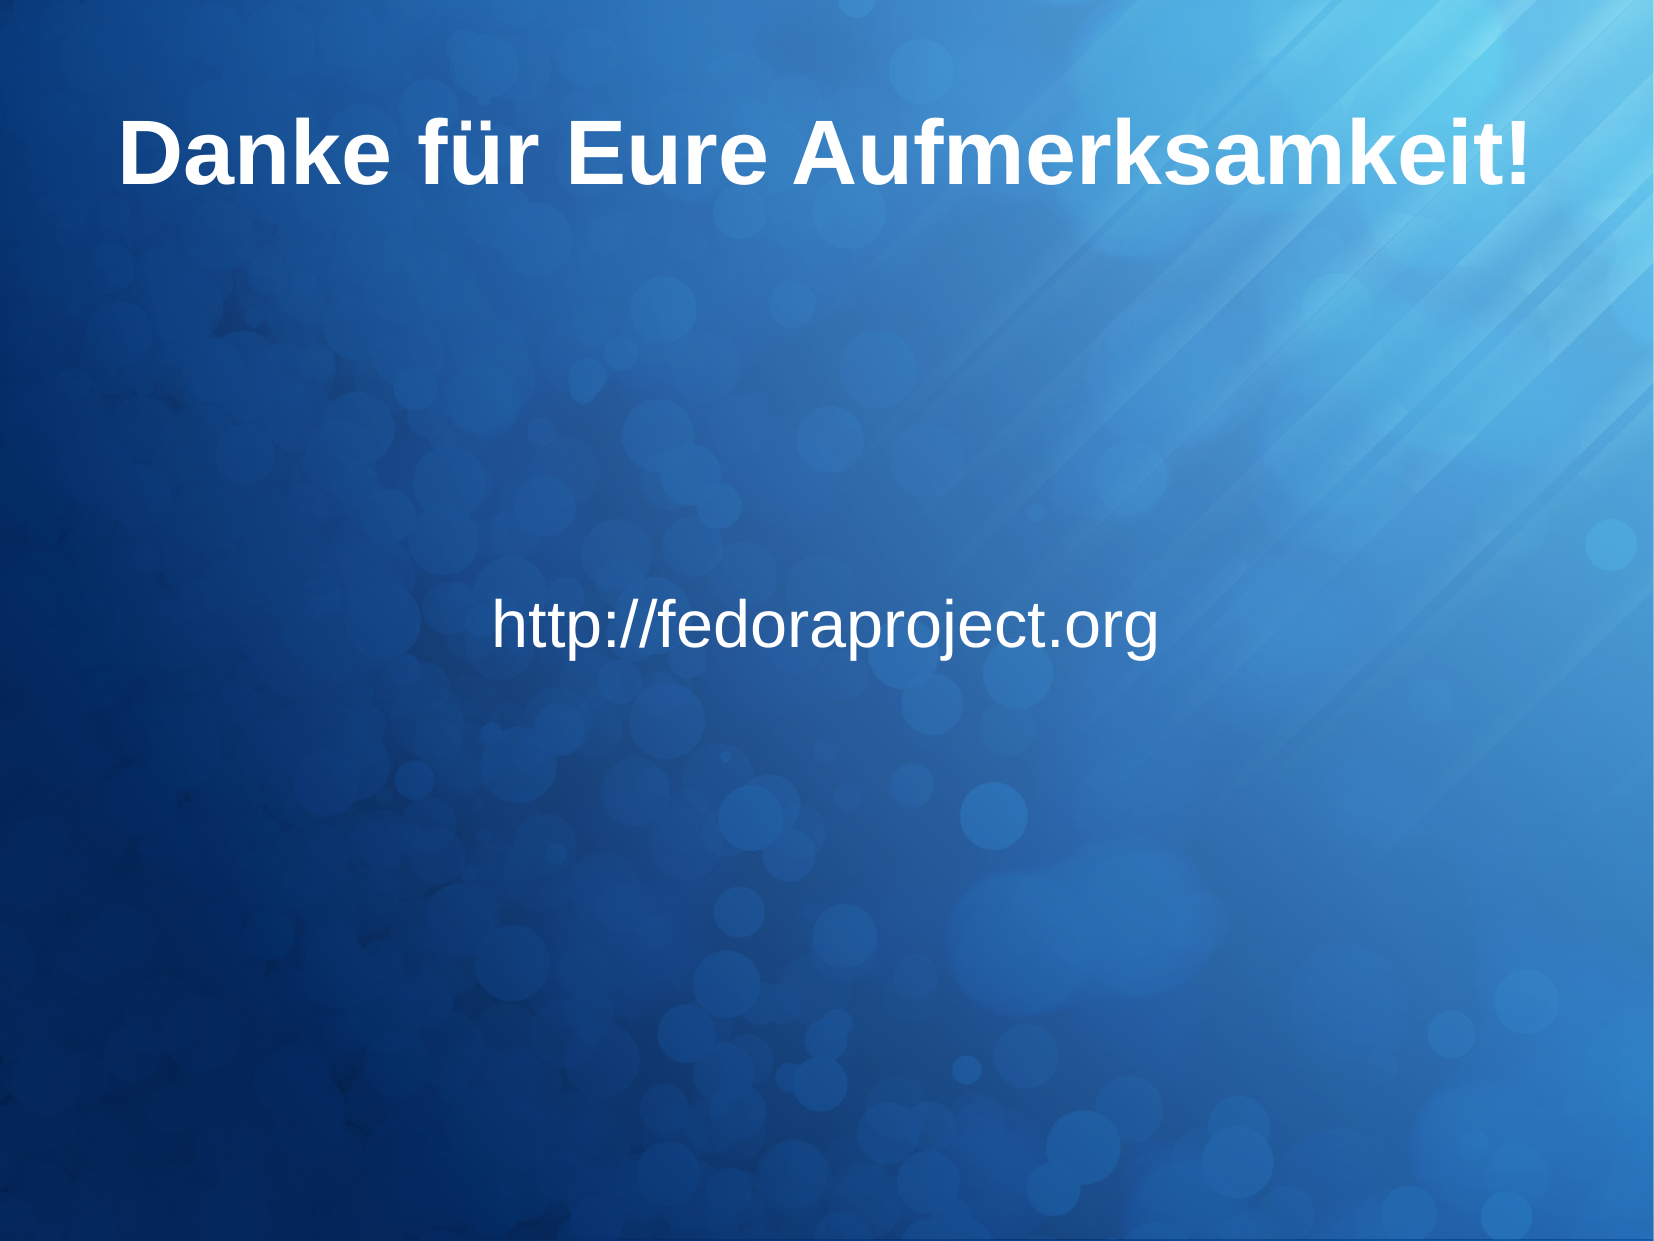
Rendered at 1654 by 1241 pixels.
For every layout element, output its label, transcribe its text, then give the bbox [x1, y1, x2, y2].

picture [0, 0, 1654, 1241]
title Danke für Eure Aufmerksamkeit! [82, 49, 1571, 257]
subtitle http://fedoraproject.org [82, 290, 1571, 1109]
